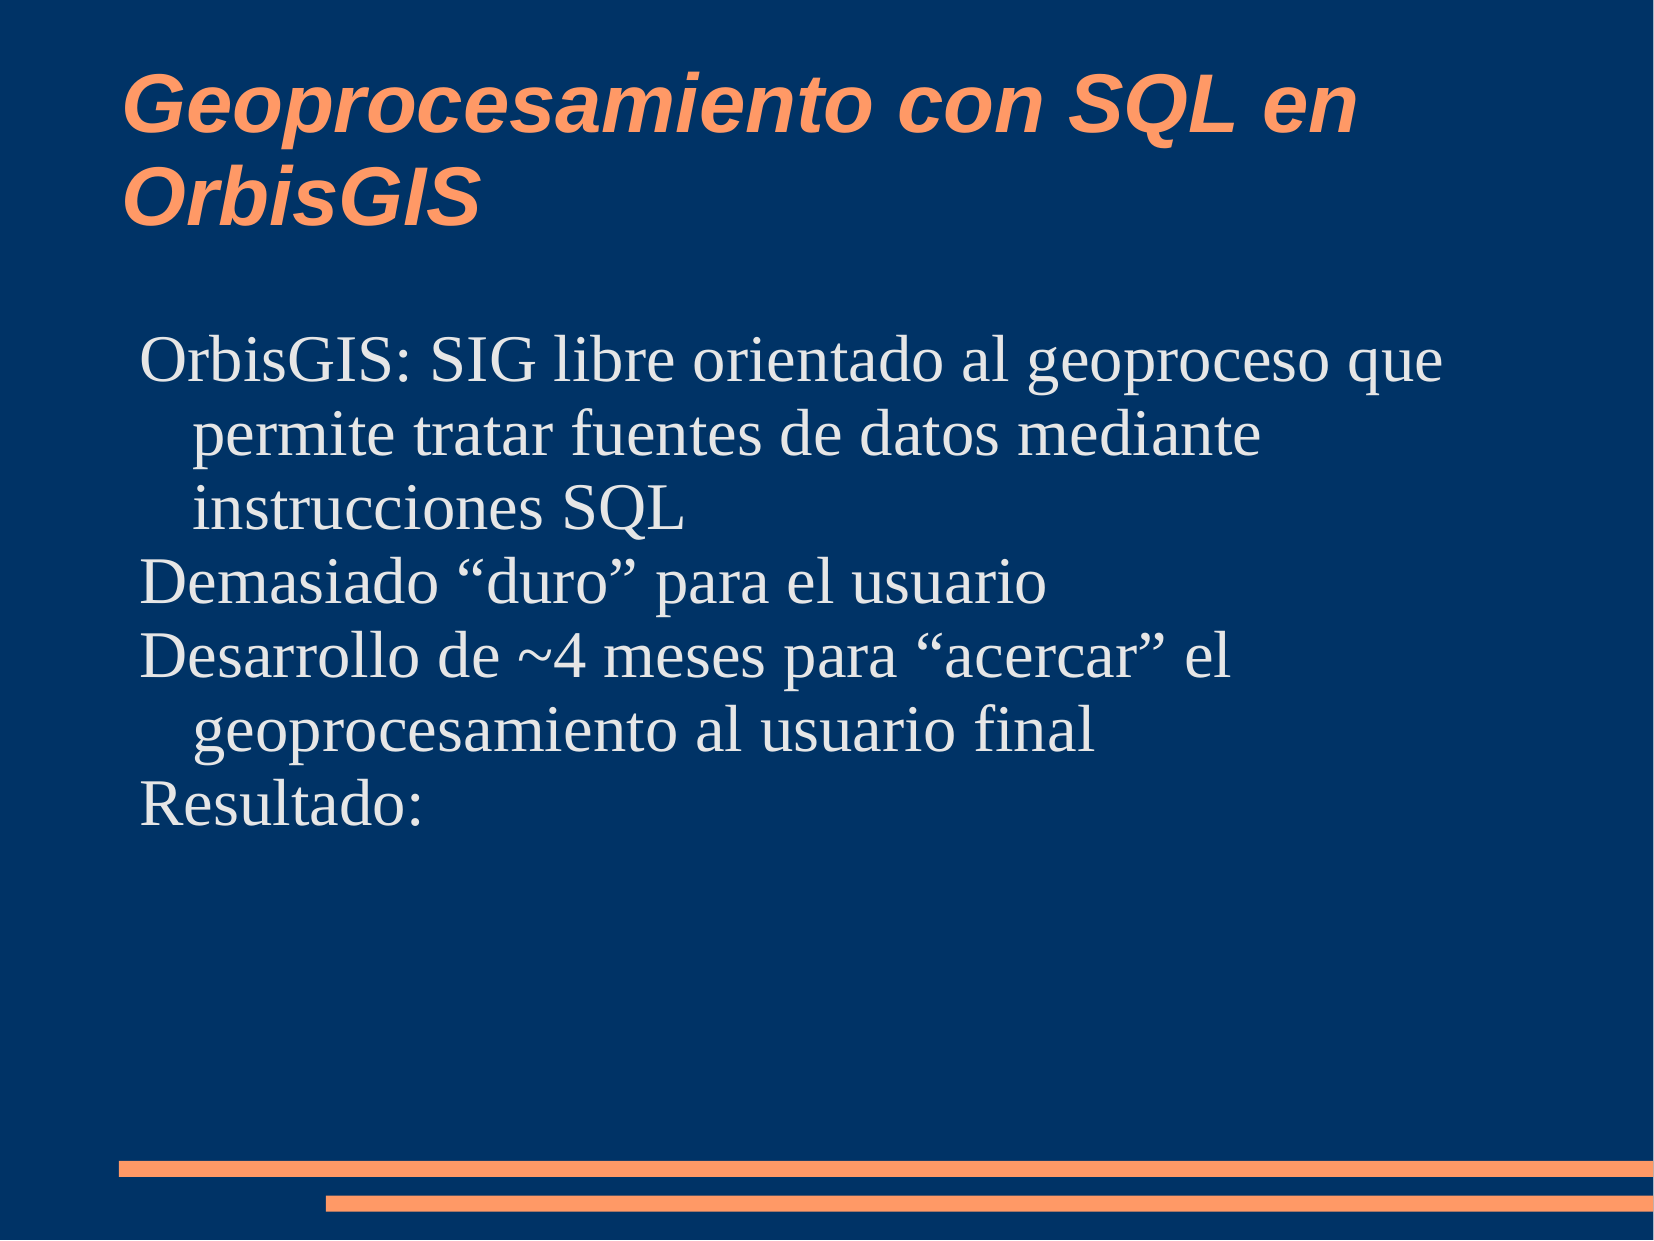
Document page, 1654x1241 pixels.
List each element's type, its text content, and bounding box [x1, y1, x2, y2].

list OrbisGIS: SIG libre orientado al geoproceso que permite tratar fuentes de datos mediante instrucciones SQL Demasiado “duro” para el usuario Desarrollo de ~4 meses para “acercar” el geoprocesamiento al usuario final Resultado: [121, 322, 1561, 1118]
title Geoprocesamiento con SQL en OrbisGIS [121, 44, 1534, 256]
